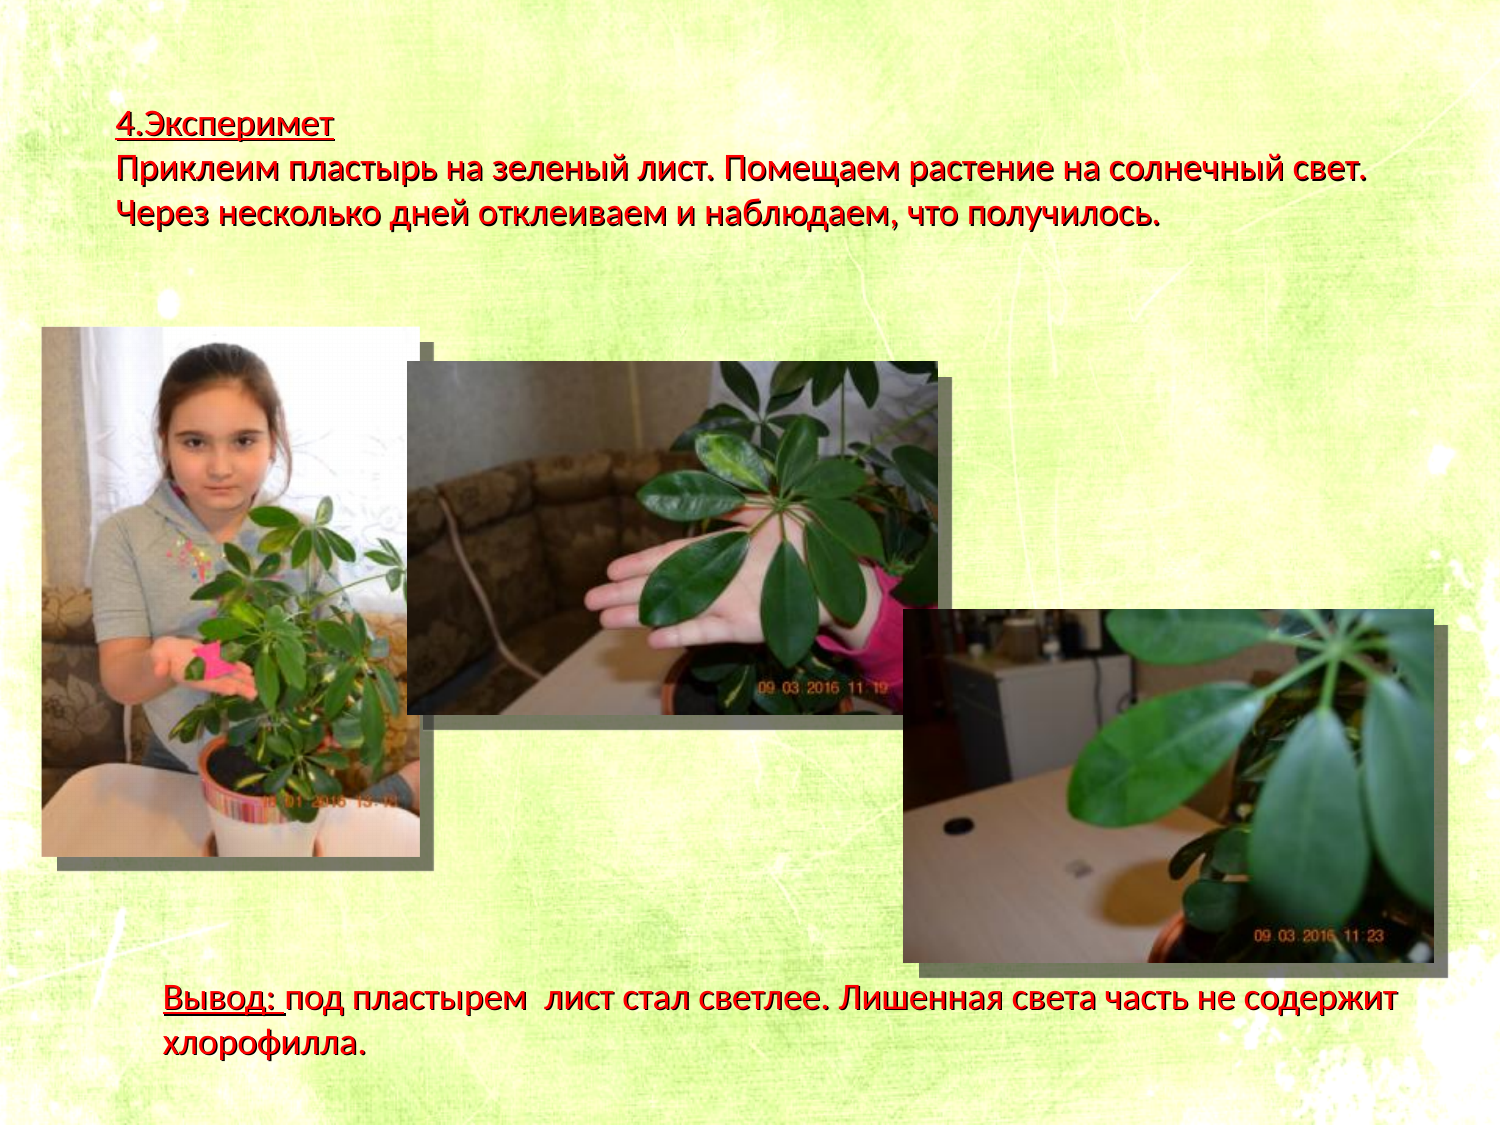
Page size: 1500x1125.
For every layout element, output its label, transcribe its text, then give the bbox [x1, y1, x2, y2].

text_box Вывод: под пластырем лист стал светлее. Лишенная света часть не содержит хлорофилла. [147, 964, 1471, 1071]
picture [0, 0, 1500, 1125]
text_box 4.Эксперимет Приклеим пластырь на зеленый лист. Помещаем растение на солнечный свет. Через несколько дней отклеиваем и наблюдаем, что получилось. [100, 90, 1400, 242]
